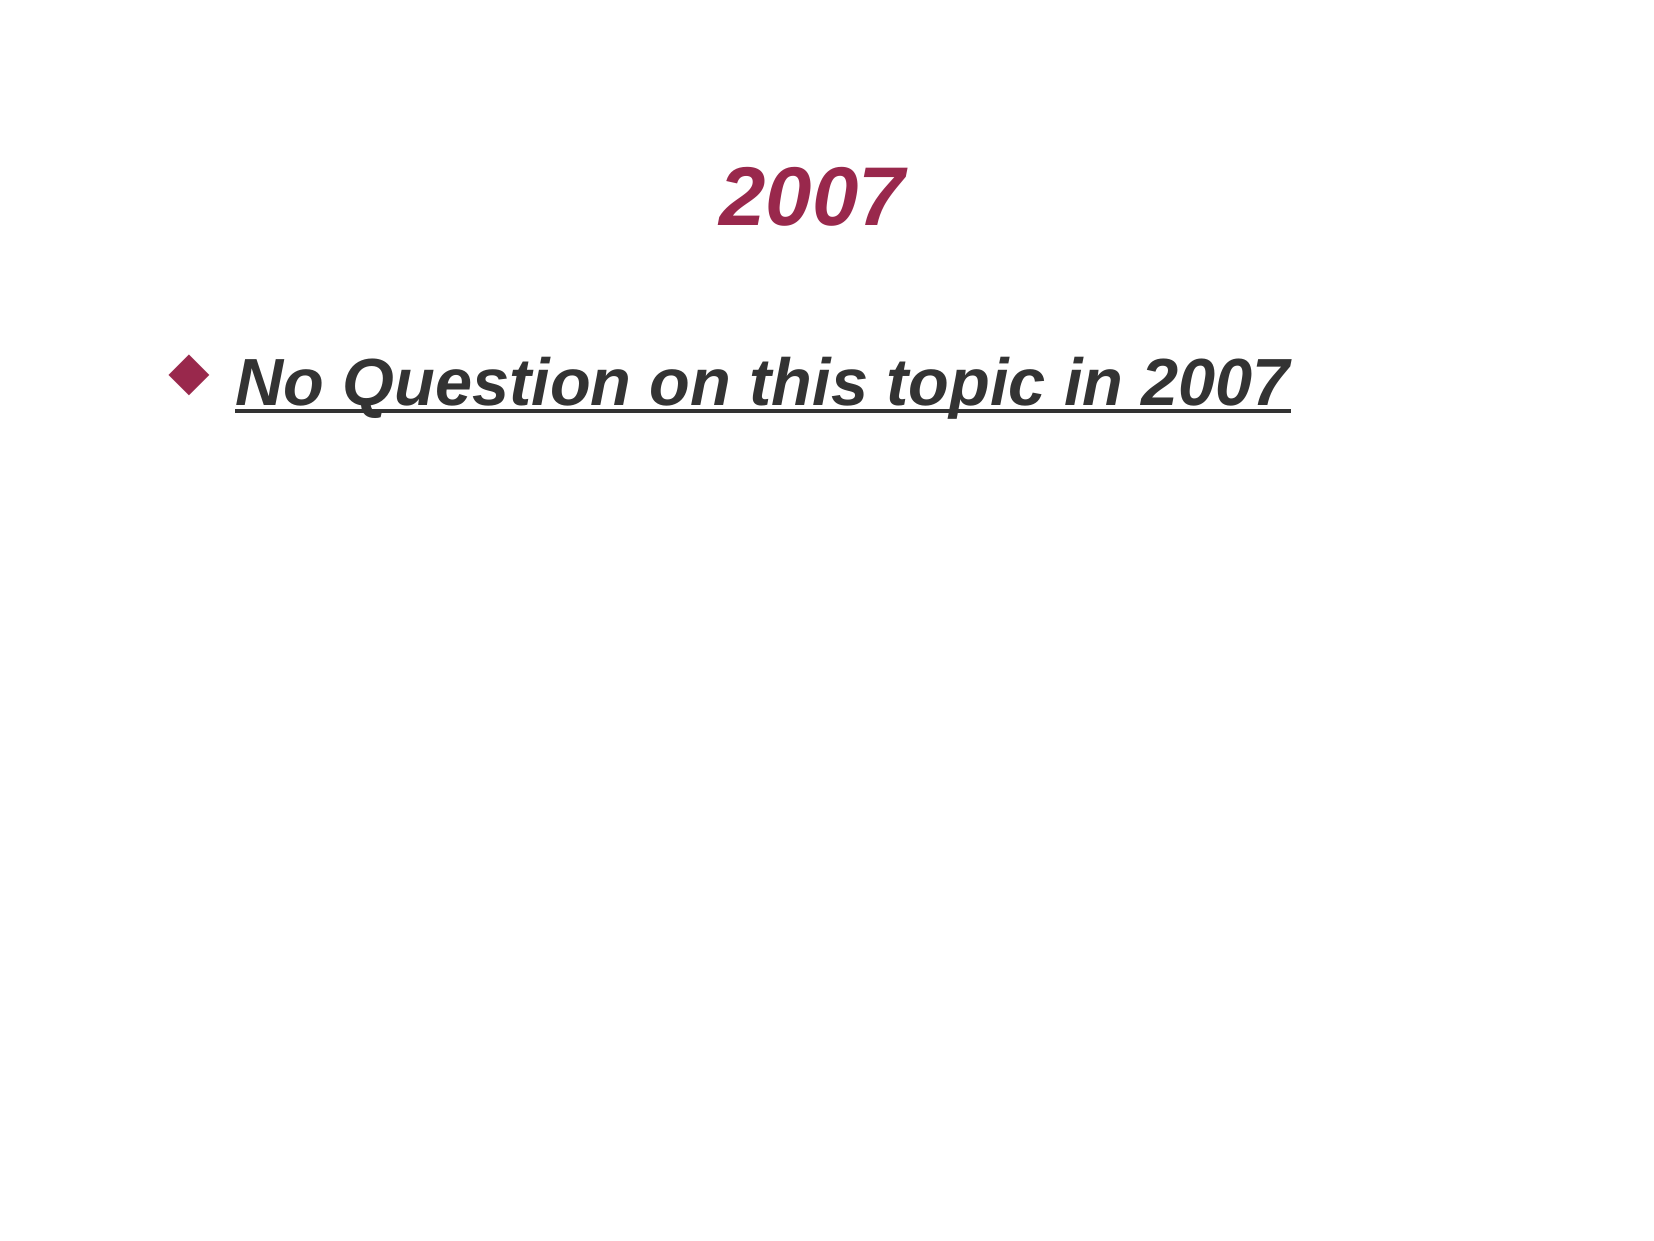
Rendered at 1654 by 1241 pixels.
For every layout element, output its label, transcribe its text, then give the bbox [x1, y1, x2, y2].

list No Question on this topic in 2007 [152, 344, 1534, 1127]
title 2007 [118, 112, 1506, 281]
